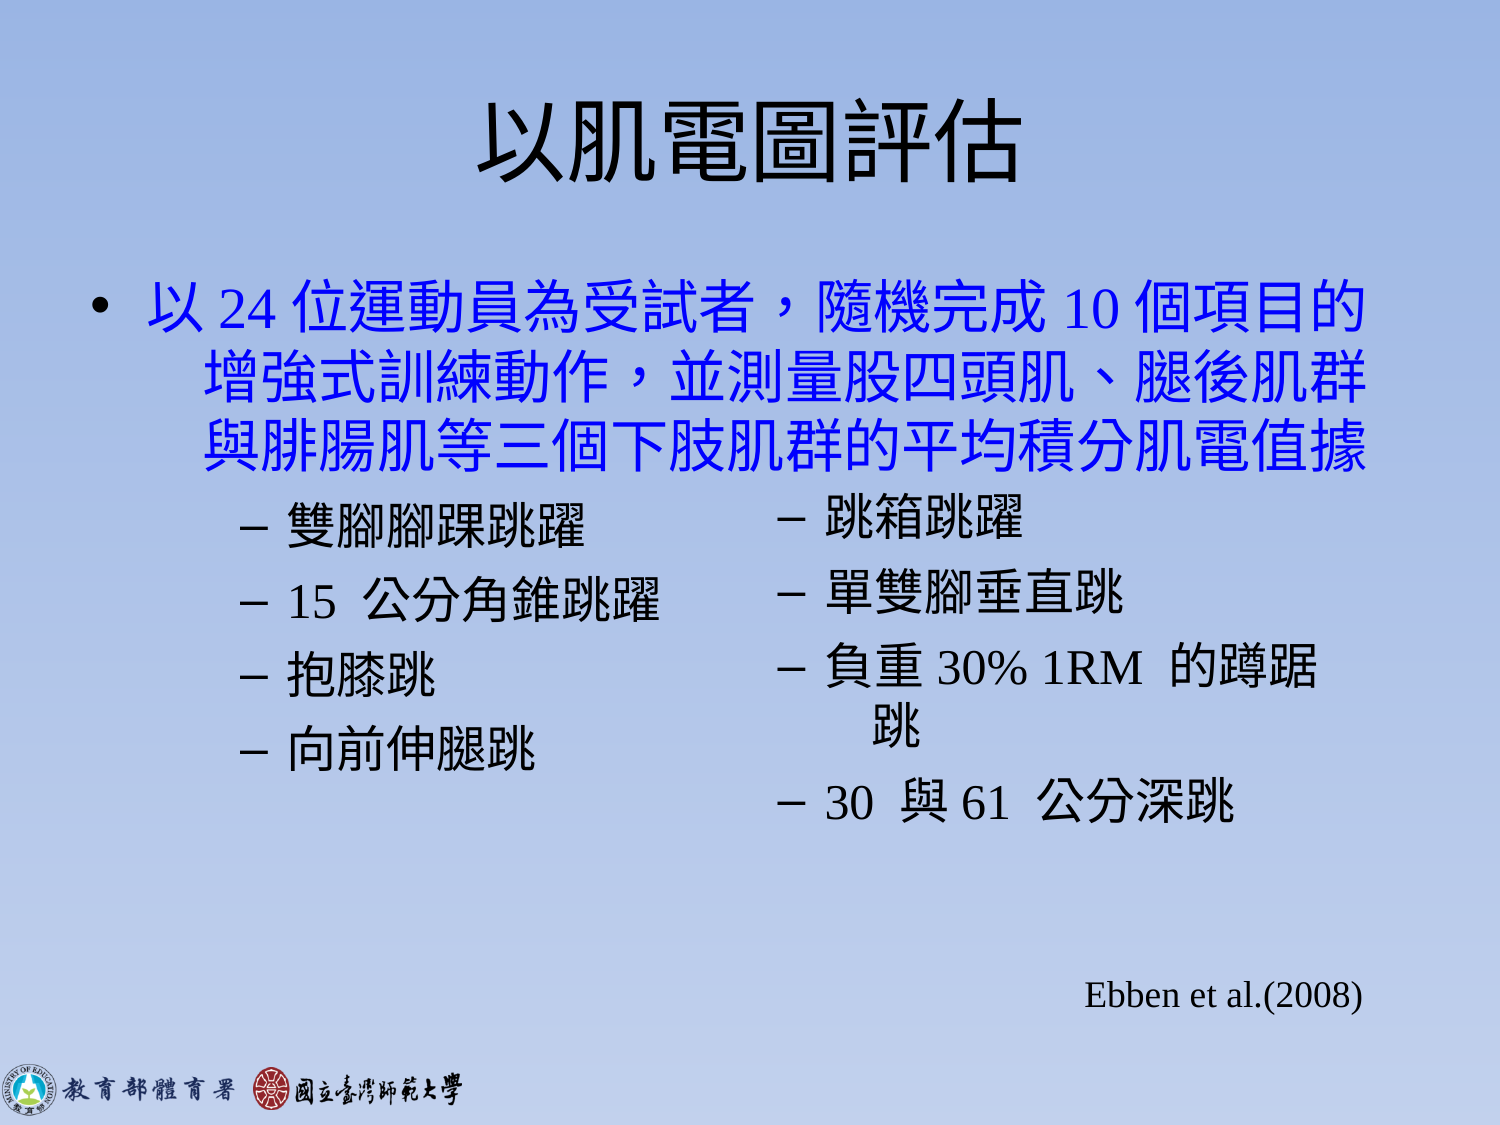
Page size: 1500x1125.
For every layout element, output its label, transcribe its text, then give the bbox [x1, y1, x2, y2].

list 以24位運動員為受試者，隨機完成10個項目的增強式訓練動作，並測量股四頭肌、腿後肌群與腓腸肌等三個下肢肌群的平均積分肌電值據 雙腳腳踝跳躍 15 公分角錐跳躍 抱膝跳 向前伸腿跳 [75, 262, 1426, 1005]
text_box Ebben et al.(2008) [1069, 962, 1378, 1022]
title 以肌電圖評估 [75, 45, 1426, 233]
text_box 跳箱跳躍 單雙腳垂直跳 負重30% 1RM 的蹲踞跳 30 與61 公分深跳 [613, 478, 1363, 837]
